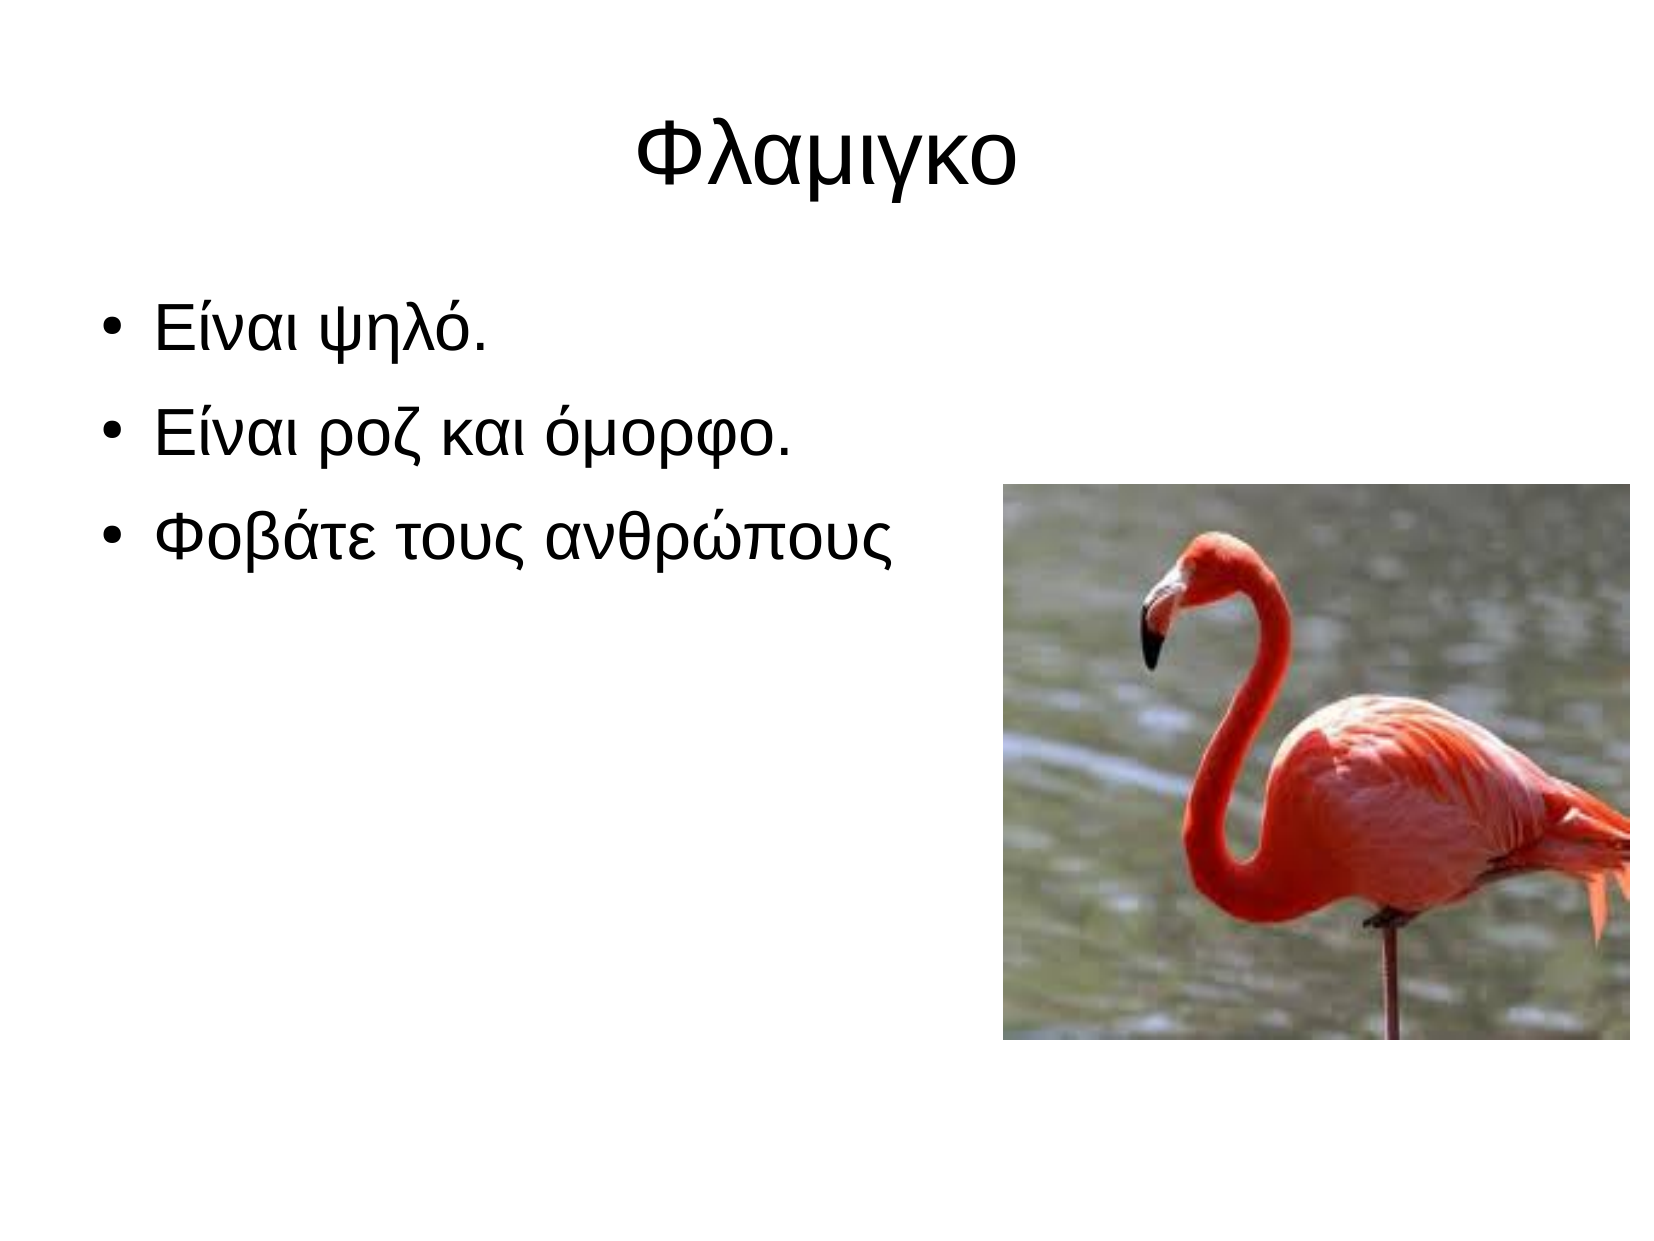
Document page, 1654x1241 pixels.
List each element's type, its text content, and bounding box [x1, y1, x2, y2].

title Φλαμιγκο [82, 49, 1571, 257]
picture [1003, 484, 1630, 1040]
list Είναι ψηλό. Είναι ροζ και όμορφο. Φοβάτε τους ανθρώπους [82, 290, 1571, 1109]
